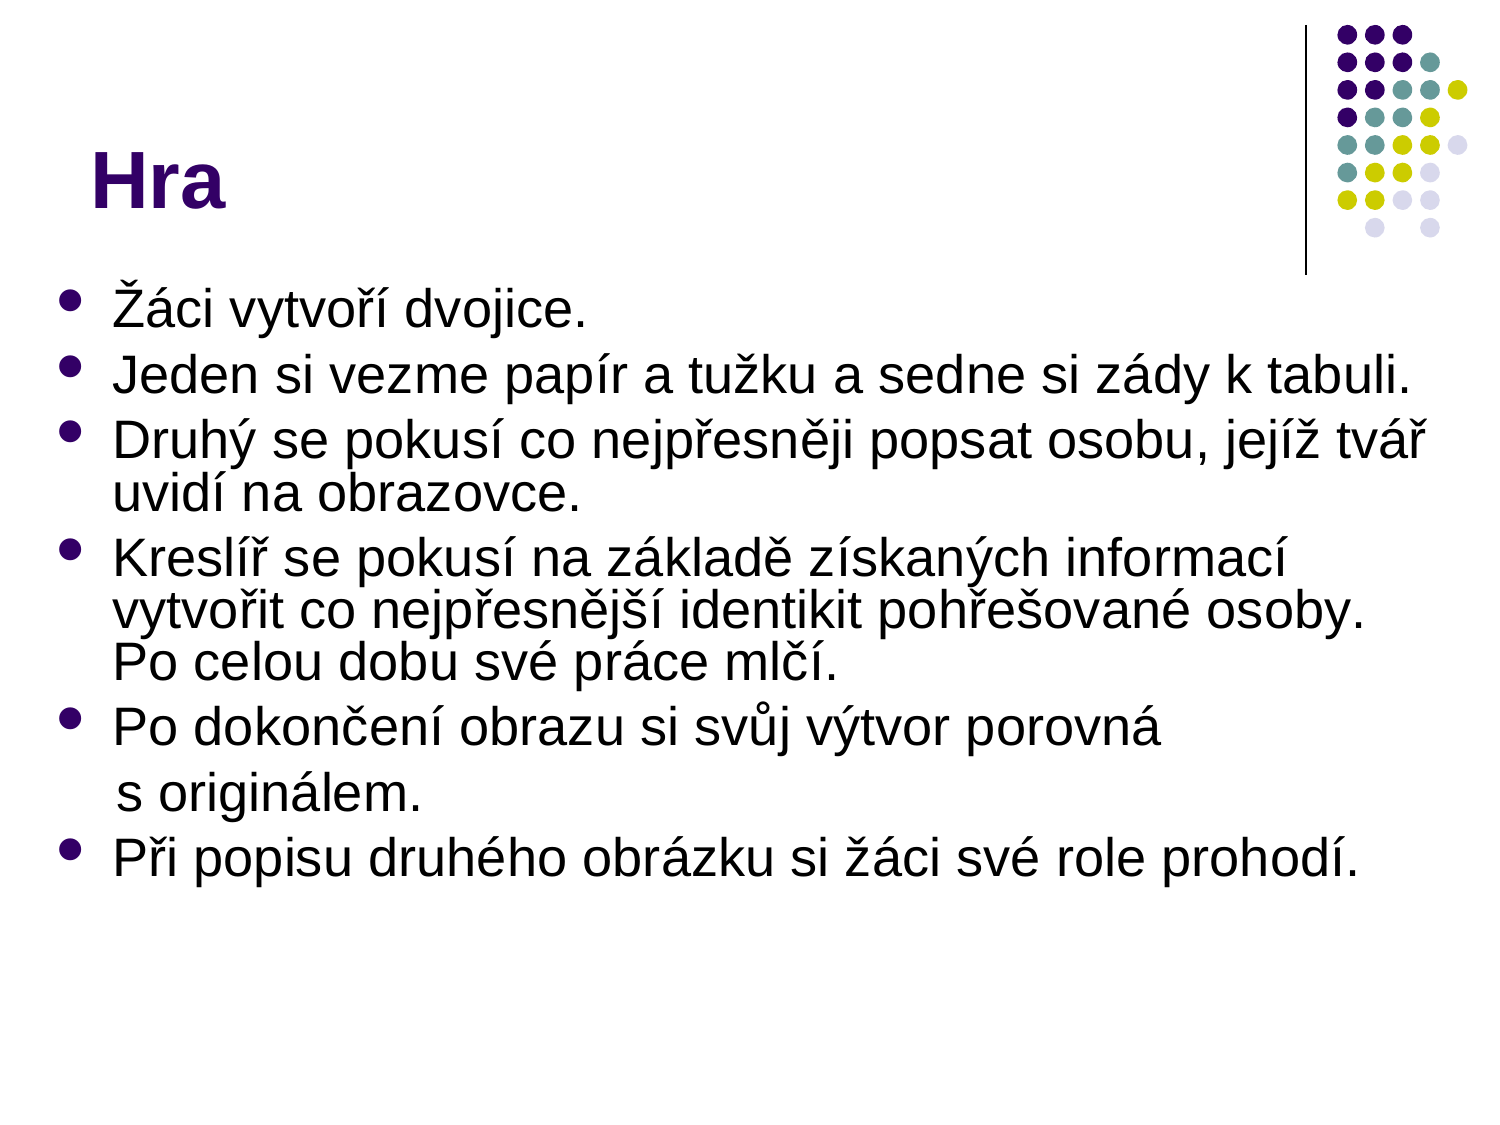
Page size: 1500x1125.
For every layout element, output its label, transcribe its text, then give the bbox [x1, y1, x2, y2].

list Žáci vytvoří dvojice. Jeden si vezme papír a tužku a sedne si zády k tabuli. Druhý se pokusí co nejpřesněji popsat osobu, jejíž tvář uvidí na obrazovce. Kreslíř se pokusí na základě získaných informací vytvořit co nejpřesnější identikit pohřešované osoby. Po celou dobu své práce mlčí. Po dokončení obrazu si svůj výtvor porovná s originálem. Při popisu druhého obrázku si žáci své role prohodí. [41, 278, 1447, 1003]
title Hra [74, 20, 1313, 233]
